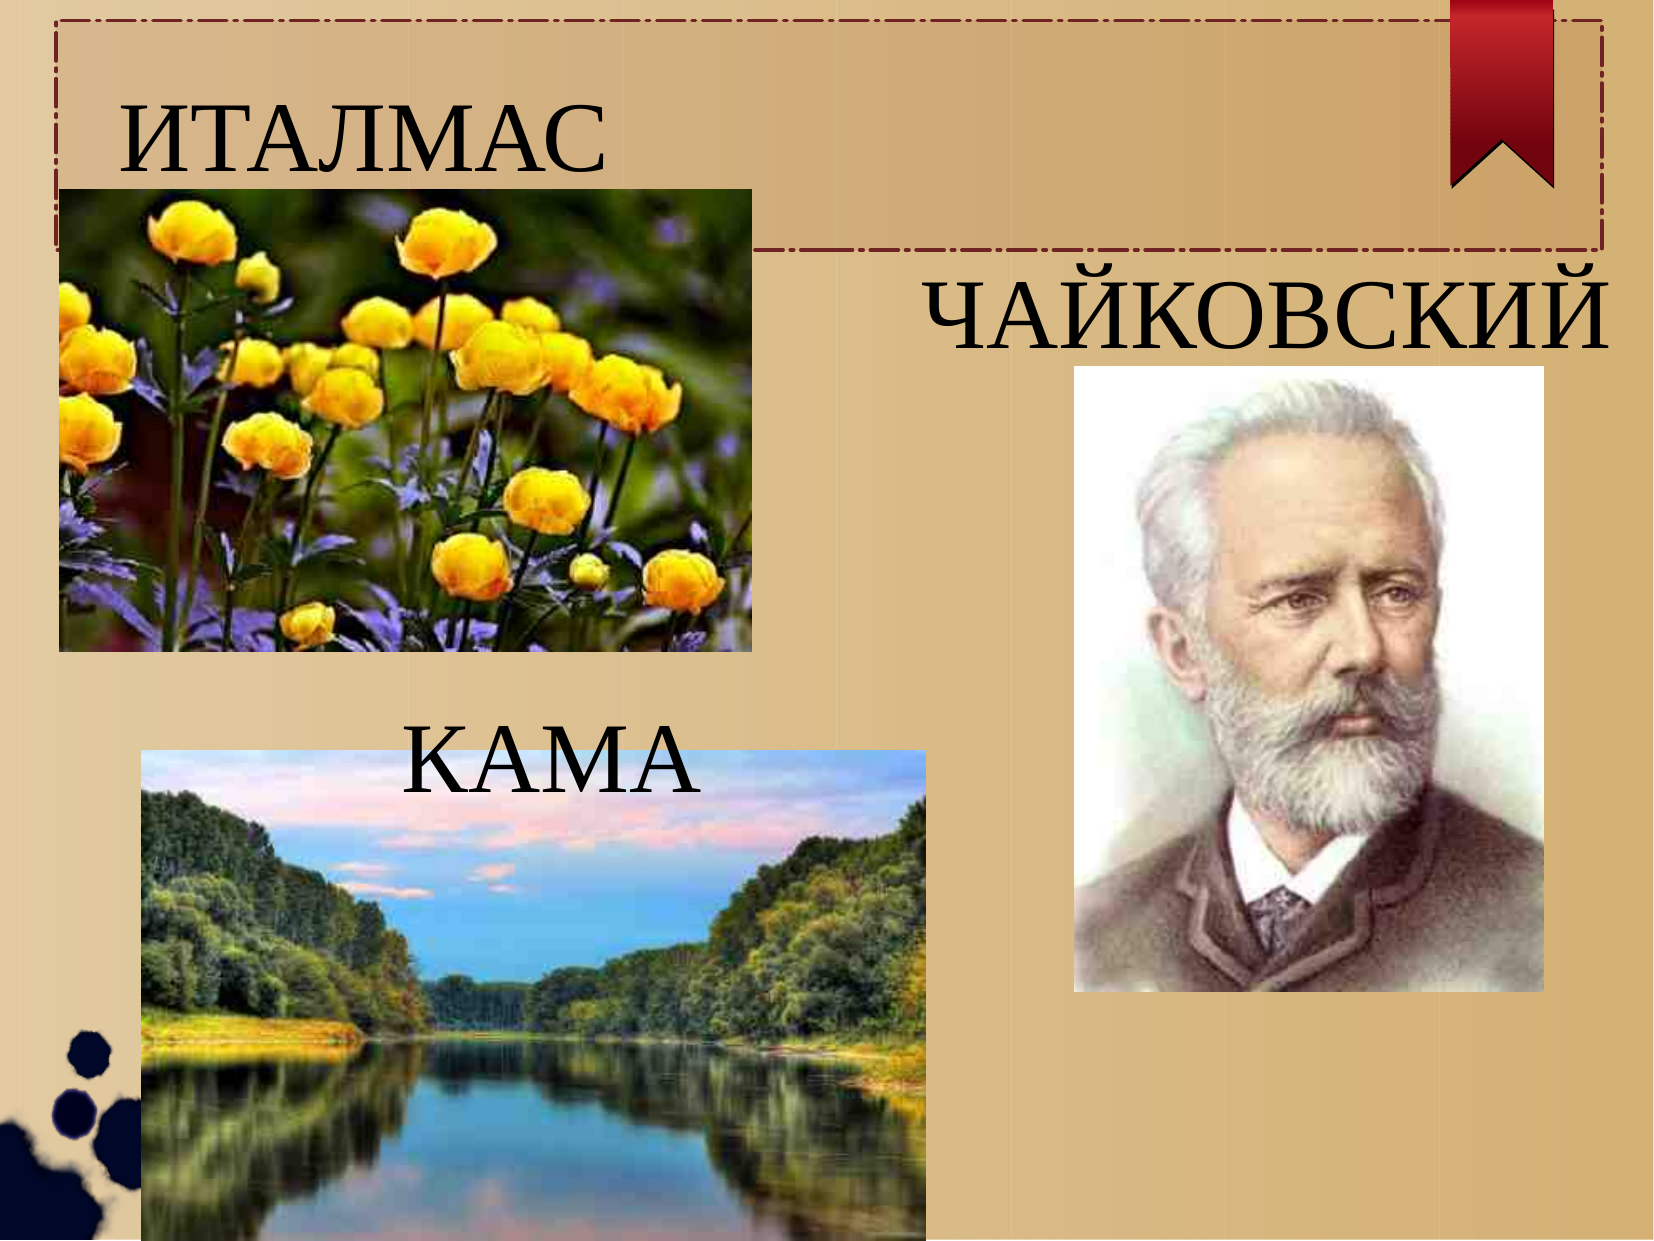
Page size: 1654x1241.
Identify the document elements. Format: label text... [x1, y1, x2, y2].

list ЧАЙКОВСКИЙ [850, 259, 1654, 384]
list КАМА [330, 703, 759, 827]
picture [59, 189, 752, 652]
list ИТАЛМАС [47, 82, 676, 207]
picture [141, 750, 926, 1241]
picture [1074, 384, 1544, 992]
